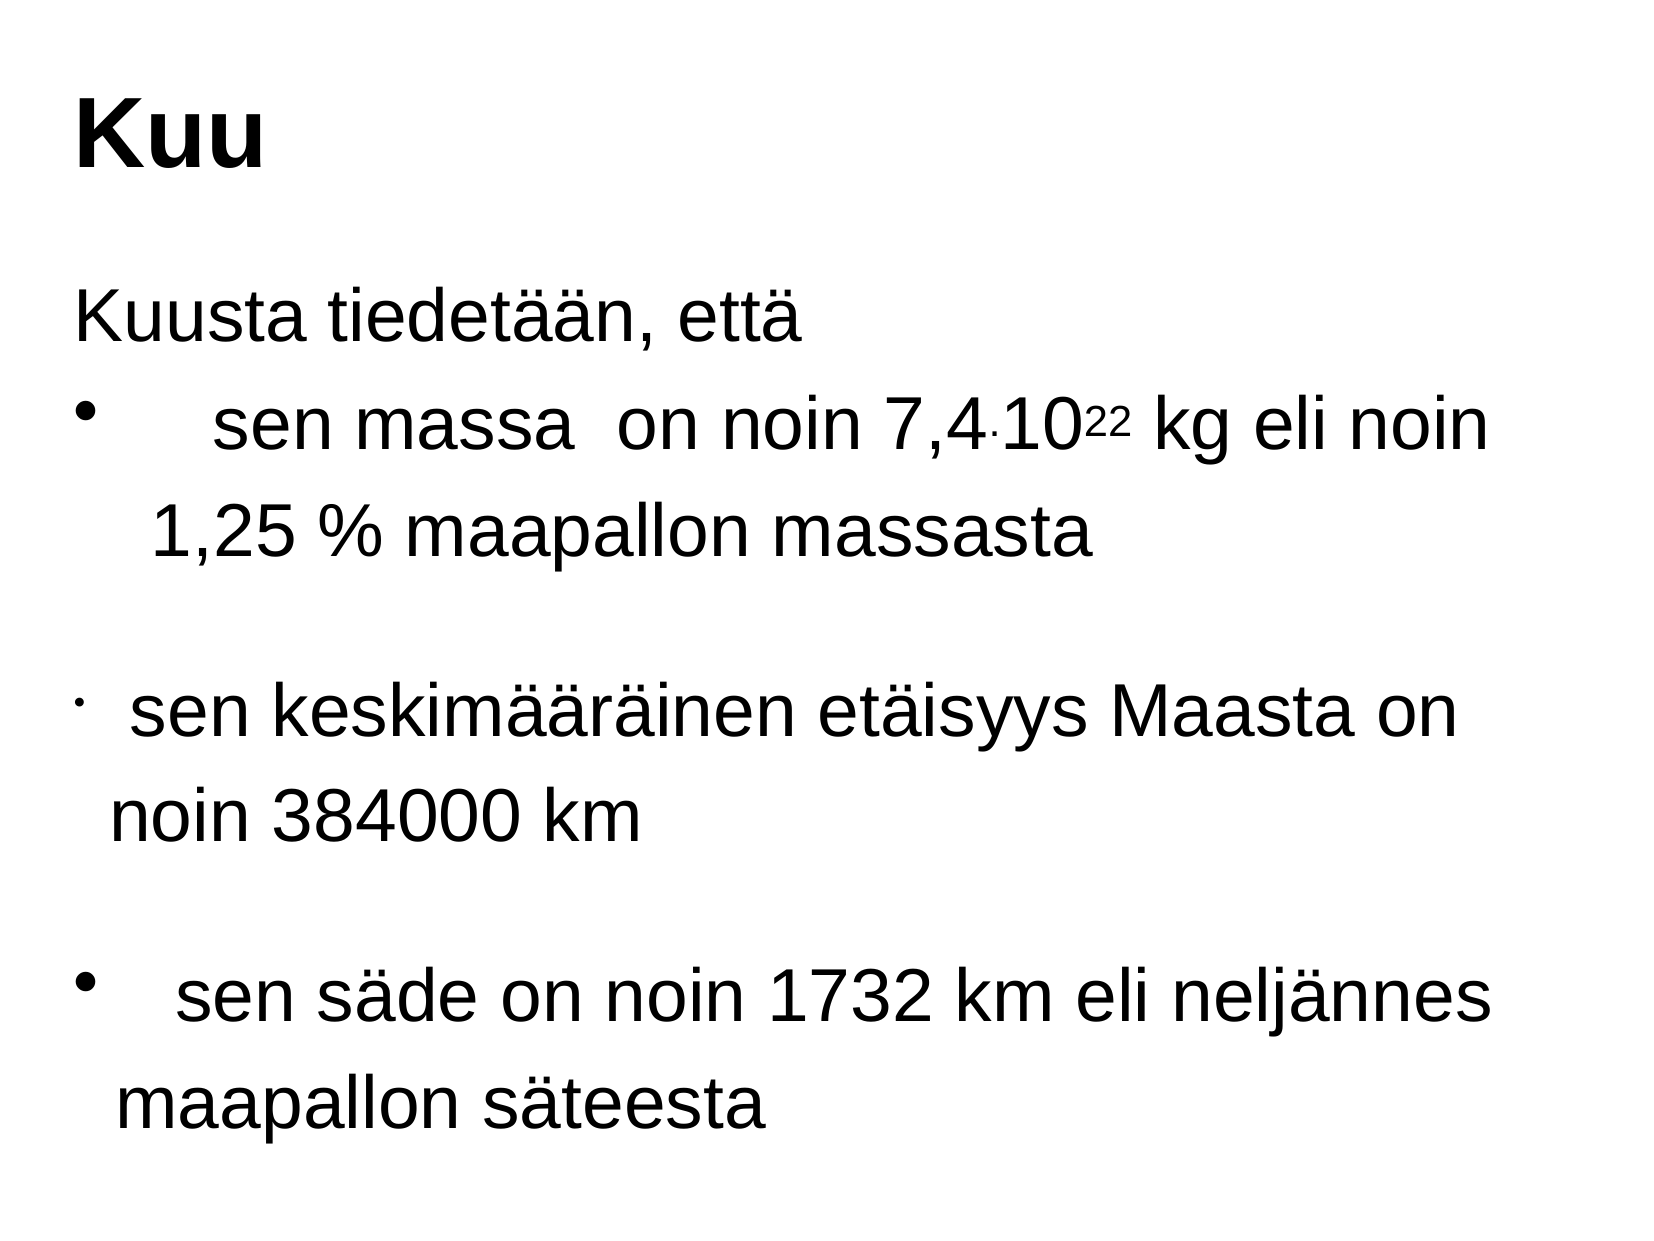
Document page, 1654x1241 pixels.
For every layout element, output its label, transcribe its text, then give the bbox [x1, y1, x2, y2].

text_box Kuu Kuusta tiedetään, että sen massa on noin 7,4.1022 kg eli noin 1,25 % maapallon massasta sen keskimääräinen etäisyys Maasta on noin 384000 km sen säde on noin 1732 km eli neljännes maapallon säteesta [59, 70, 1573, 1151]
